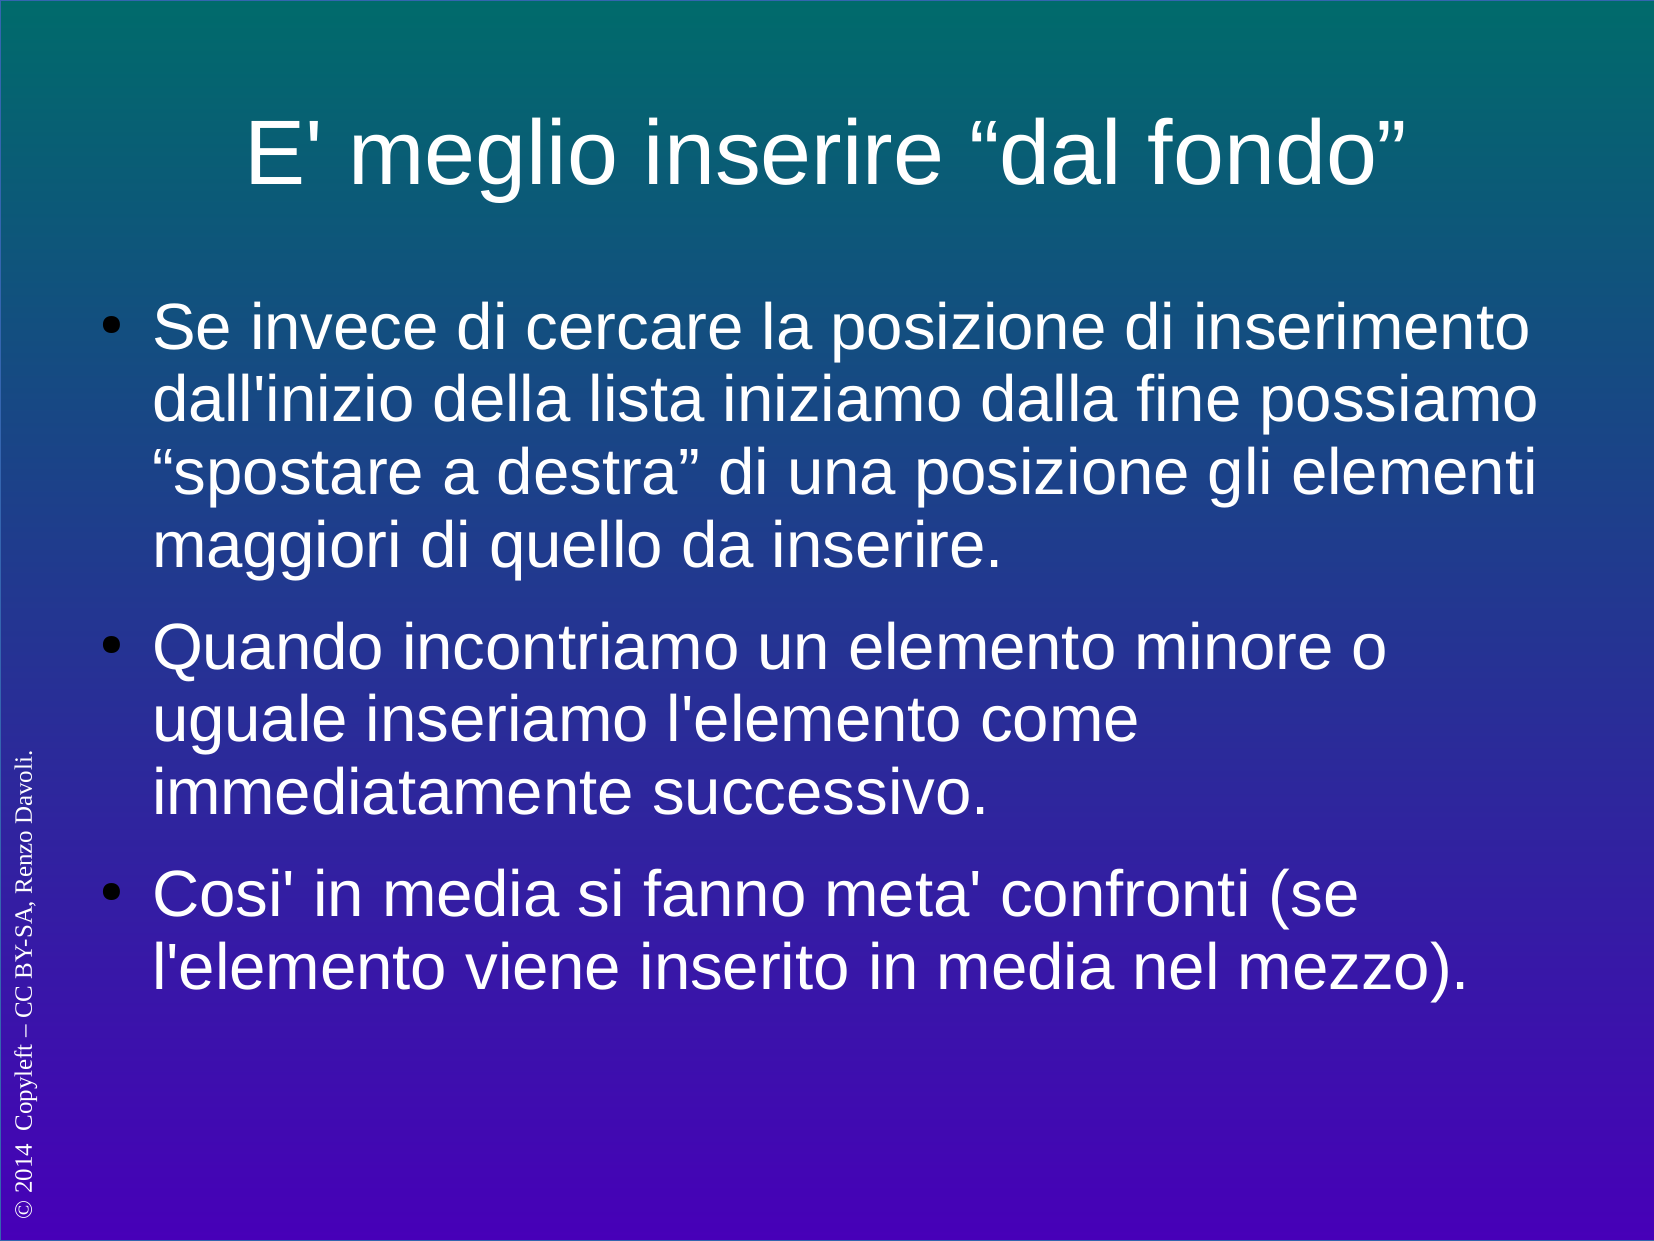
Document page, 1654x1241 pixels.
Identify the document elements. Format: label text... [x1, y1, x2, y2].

list Se invece di cercare la posizione di inserimento dall'inizio della lista iniziamo dalla fine possiamo “spostare a destra” di una posizione gli elementi maggiori di quello da inserire. Quando incontriamo un elemento minore o uguale inseriamo l'elemento come immediatamente successivo. Cosi' in media si fanno meta' confronti (se l'elemento viene inserito in media nel mezzo). [82, 290, 1571, 1010]
title E' meglio inserire “dal fondo” [82, 49, 1571, 257]
